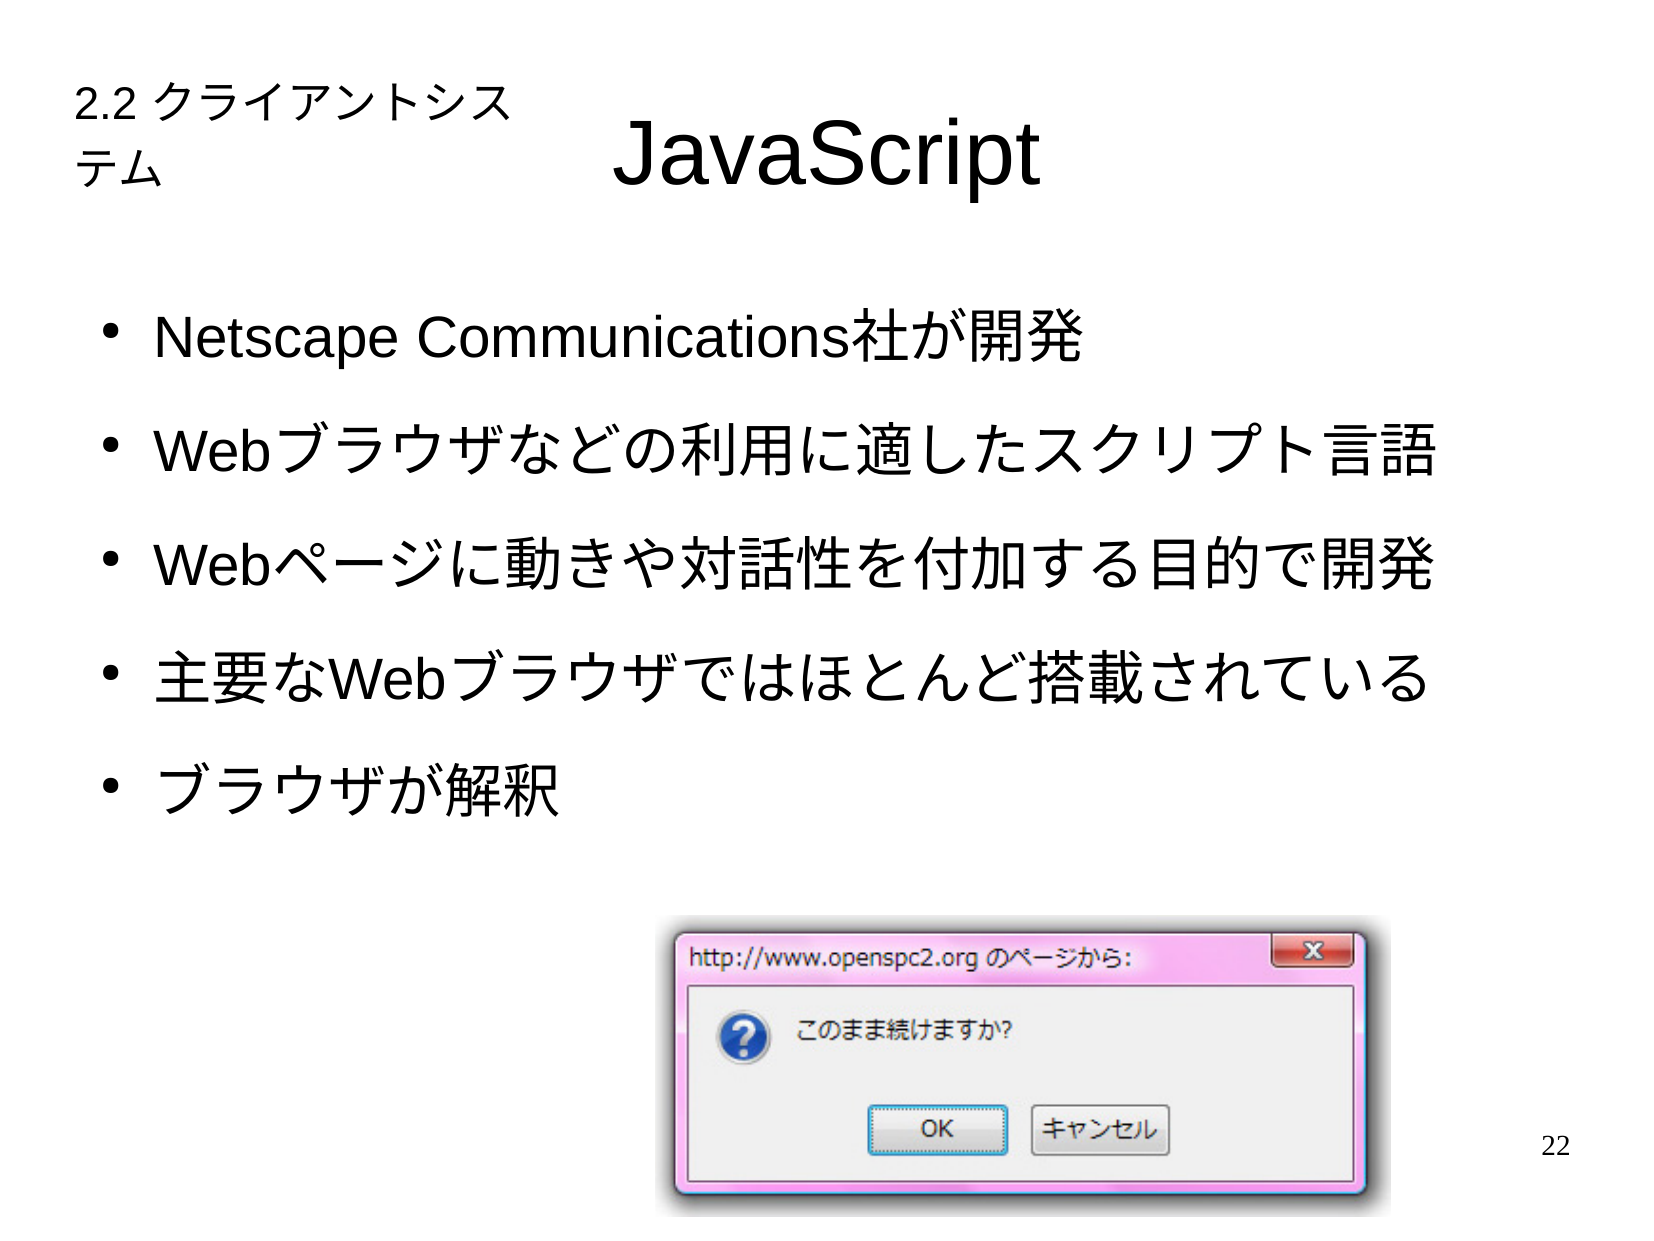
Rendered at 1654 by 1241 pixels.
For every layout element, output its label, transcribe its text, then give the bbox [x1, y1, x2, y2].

list Netscape Communications社が開発 Webブラウザなどの利用に適したスクリプト言語 Webページに動きや対話性を付加する目的で開発 主要なWebブラウザではほとんど搭載されている ブラウザが解釈 [82, 290, 1571, 1094]
title JavaScript [82, 56, 1571, 250]
text_box 2.2 クライアントシステム [59, 59, 562, 126]
picture [655, 915, 1391, 1218]
